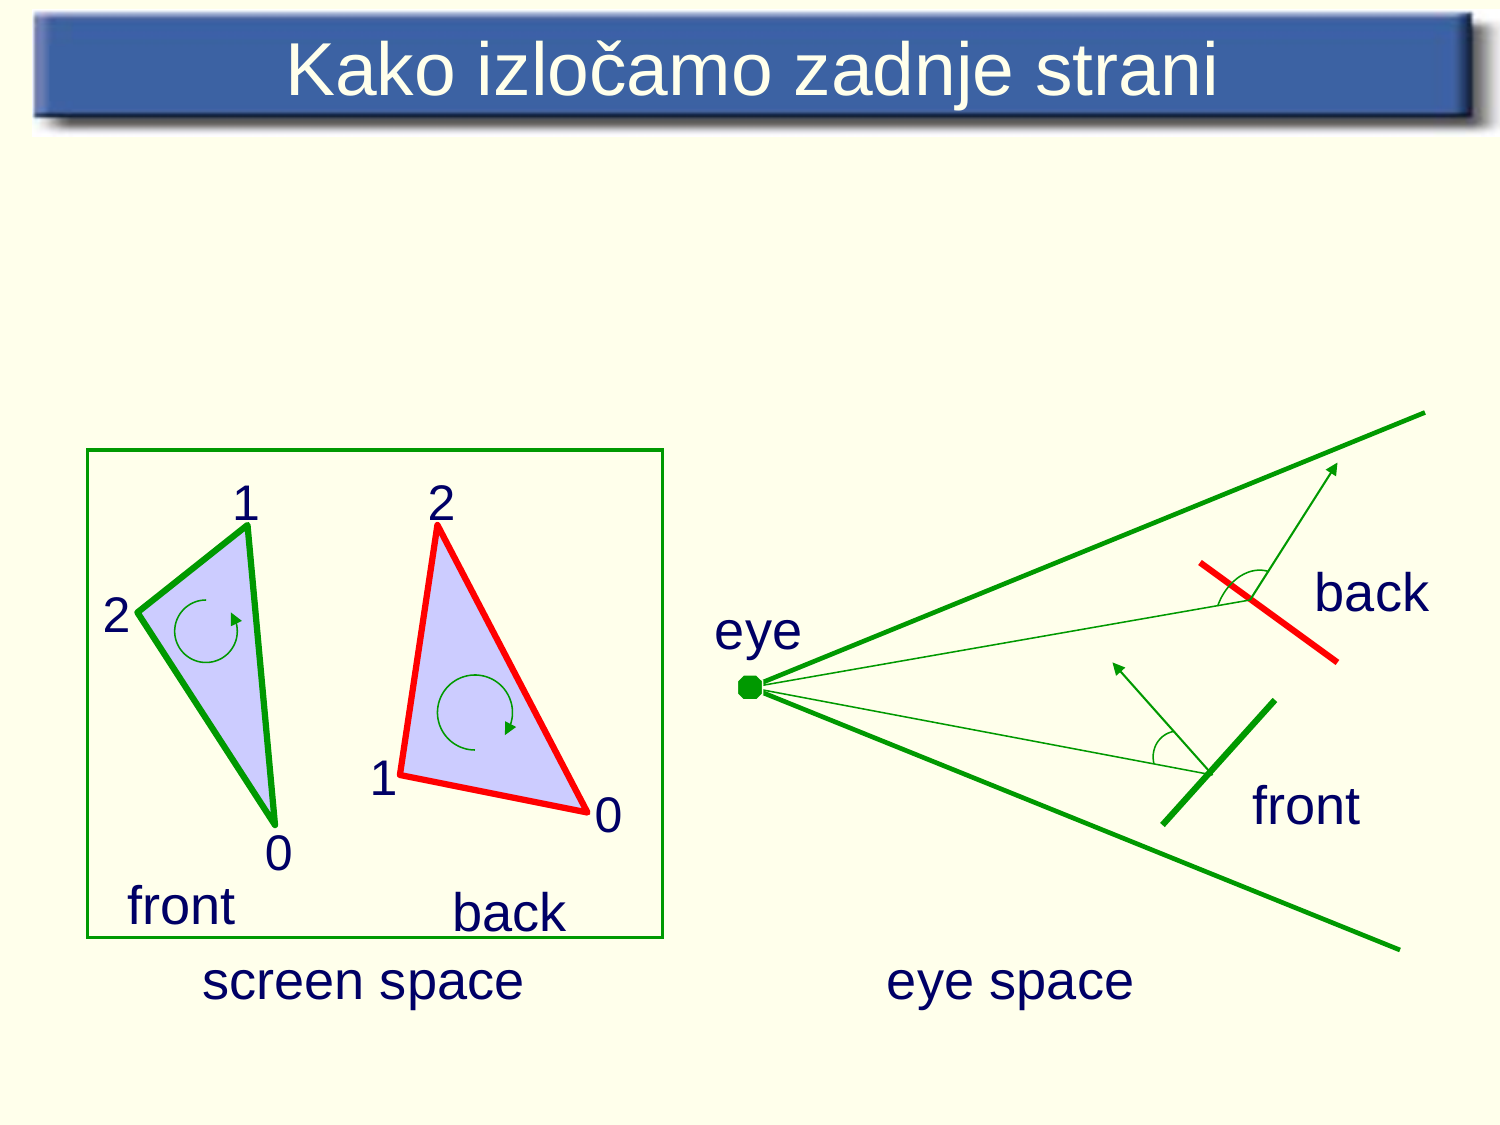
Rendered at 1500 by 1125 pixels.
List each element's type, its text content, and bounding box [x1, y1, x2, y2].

text_box 1 [354, 737, 413, 813]
text_box eye space [872, 937, 1150, 1018]
text_box screen space [187, 937, 541, 1018]
text_box back [1299, 549, 1445, 631]
text_box front [1237, 762, 1376, 843]
text_box front [112, 862, 251, 943]
text_box [737, 674, 763, 700]
text_box 0 [579, 774, 638, 851]
picture [32, 9, 1500, 137]
text_box 0 [250, 812, 308, 888]
text_box 2 [412, 462, 471, 538]
text_box [146, 538, 274, 812]
title Kako izločamo zadnje strani [96, 6, 1409, 120]
text_box back [437, 869, 583, 951]
text_box eye [700, 587, 818, 668]
text_box [405, 538, 579, 811]
text_box 2 [87, 574, 146, 651]
text_box 1 [217, 462, 275, 538]
